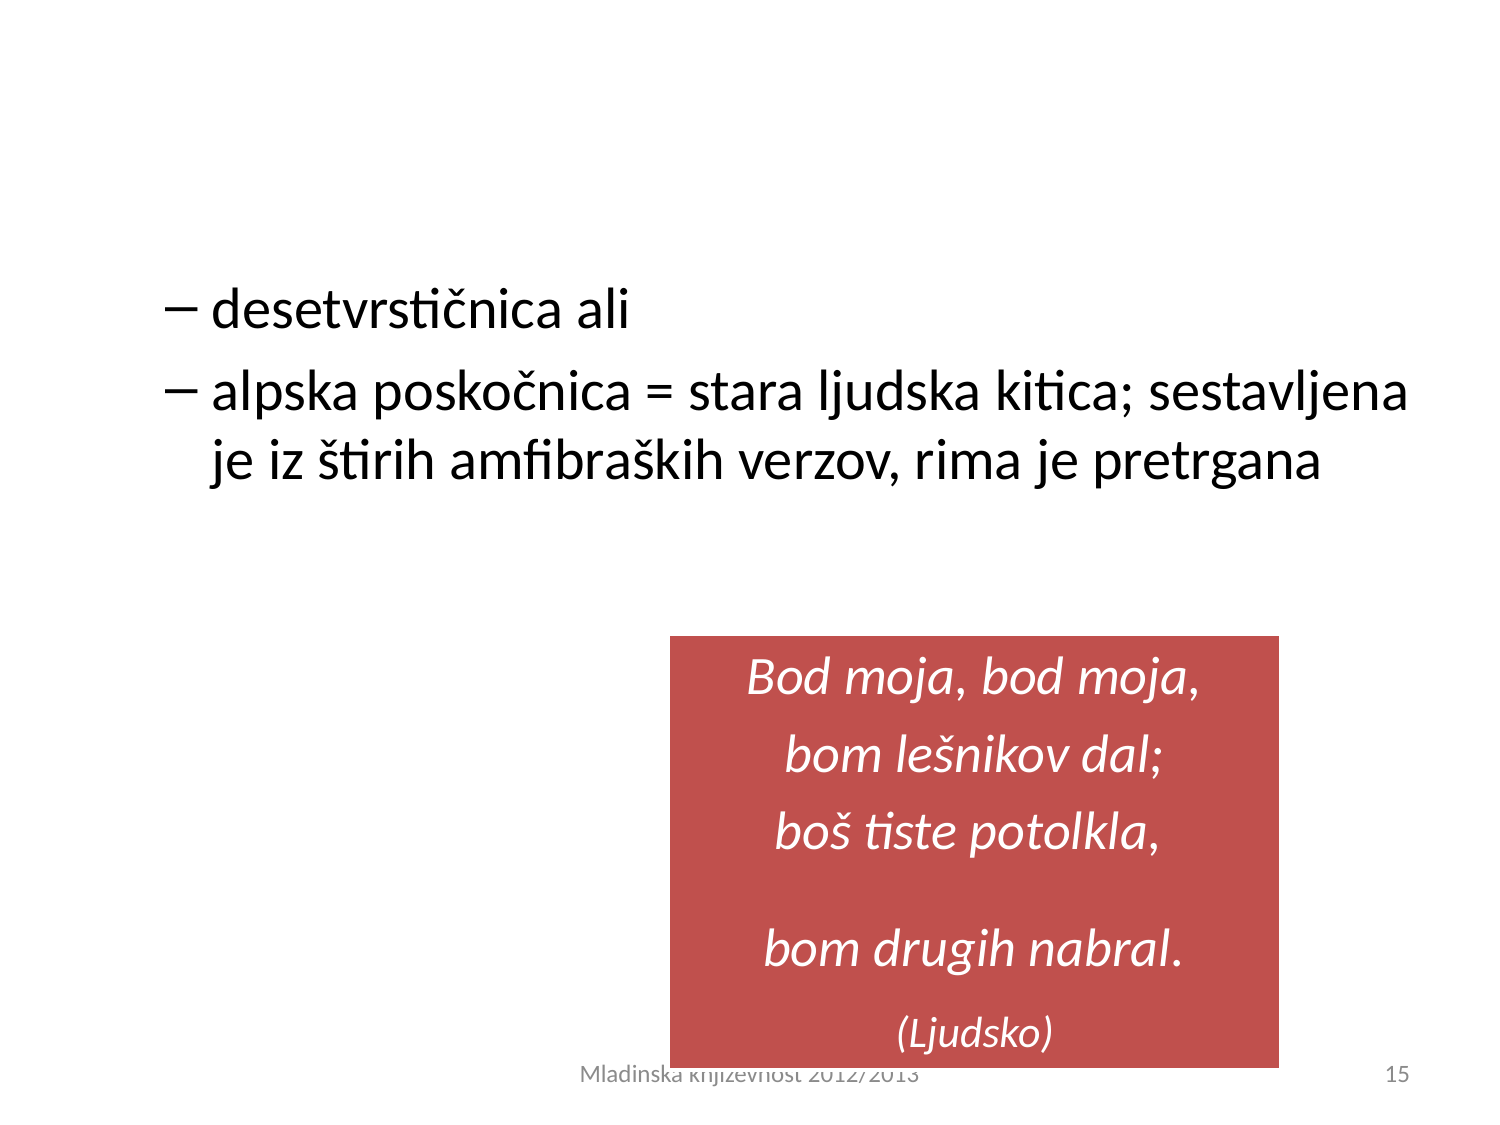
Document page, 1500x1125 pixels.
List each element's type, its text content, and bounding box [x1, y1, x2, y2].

list desetvrstičnica ali alpska poskočnica = stara ljudska kitica; sestavljena je iz štirih amfibraških verzov, rima je pretrgana [75, 262, 1425, 1005]
slide_number <number> [1074, 1042, 1425, 1103]
text_box Bod moja, bod moja, bom lešnikov dal; boš tiste potolkla, bom drugih nabral. (Ljudsko) [667, 633, 1282, 1071]
footer Mladinska književnost 2012/2013 [512, 1042, 988, 1103]
